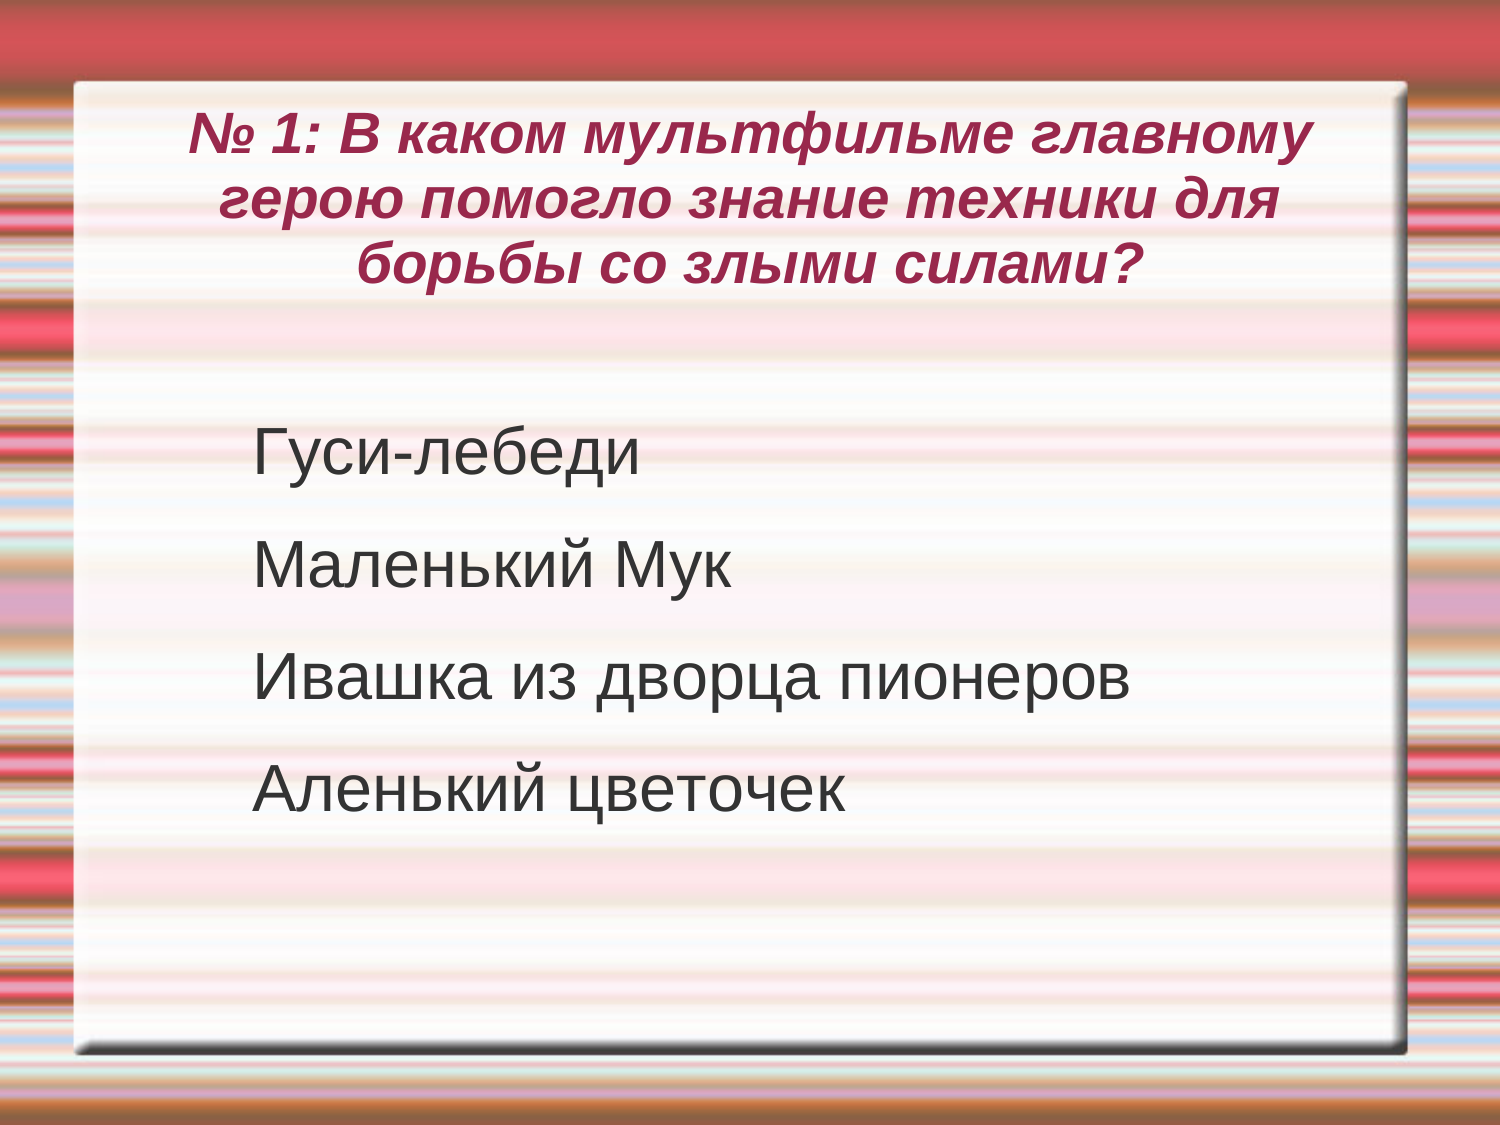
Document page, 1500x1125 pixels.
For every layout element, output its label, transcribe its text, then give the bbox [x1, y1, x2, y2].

list Гуси-лебеди Маленький Мук Ивашка из дворца пионеров Аленький цветочек [240, 377, 1241, 857]
picture [0, 0, 1500, 1125]
title № 1: В каком мультфильме главному герою помогло знание техники для борьбы со злыми силами? [110, 82, 1392, 314]
